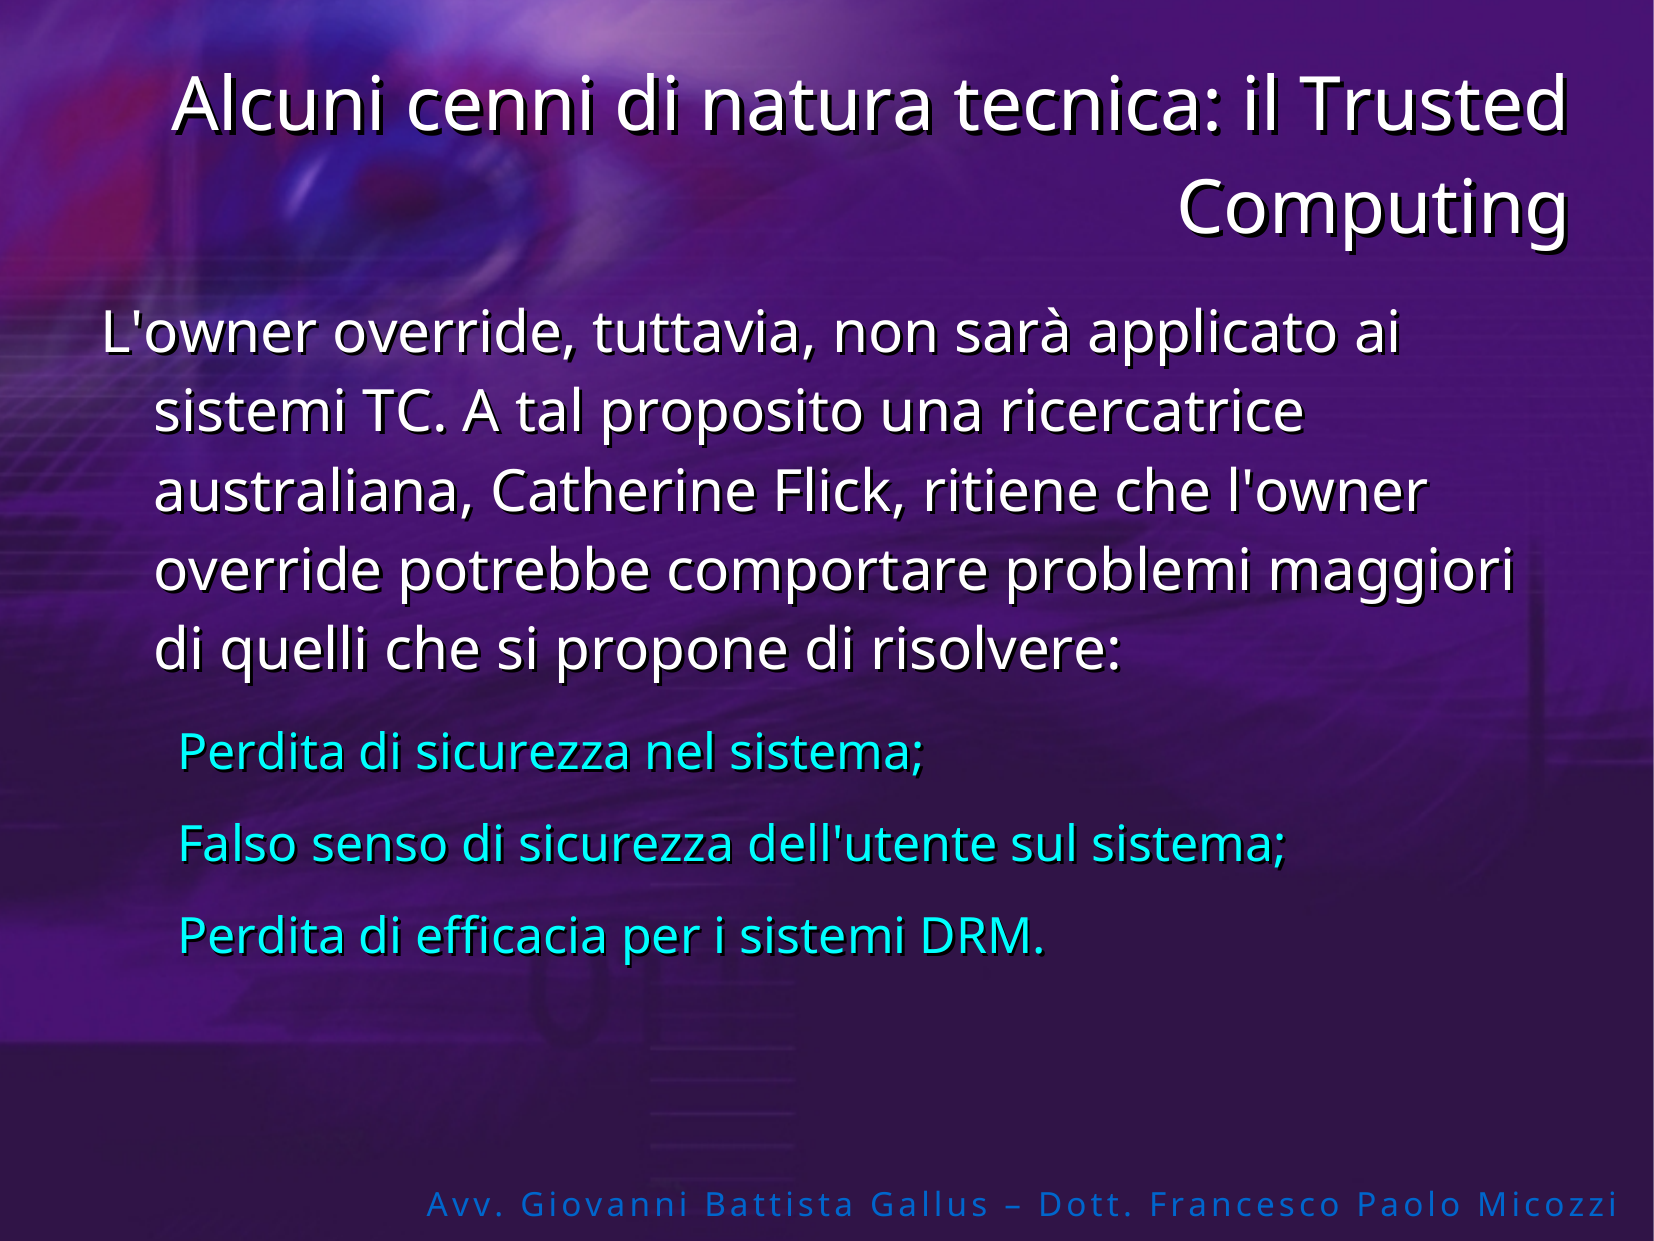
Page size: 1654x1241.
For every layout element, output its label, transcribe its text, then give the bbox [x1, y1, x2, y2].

picture [0, 0, 1654, 1241]
list L'owner override, tuttavia, non sarà applicato ai sistemi TC. A tal proposito una ricercatrice australiana, Catherine Flick, ritiene che l'owner override potrebbe comportare problemi maggiori di quelli che si propone di risolvere: Perdita di sicurezza nel sistema; Falso senso di sicurezza dell'utente sul sistema; Perdita di efficacia per i sistemi DRM. [82, 290, 1571, 1109]
title Alcuni cenni di natura tecnica: il Trusted Computing [82, 49, 1571, 257]
